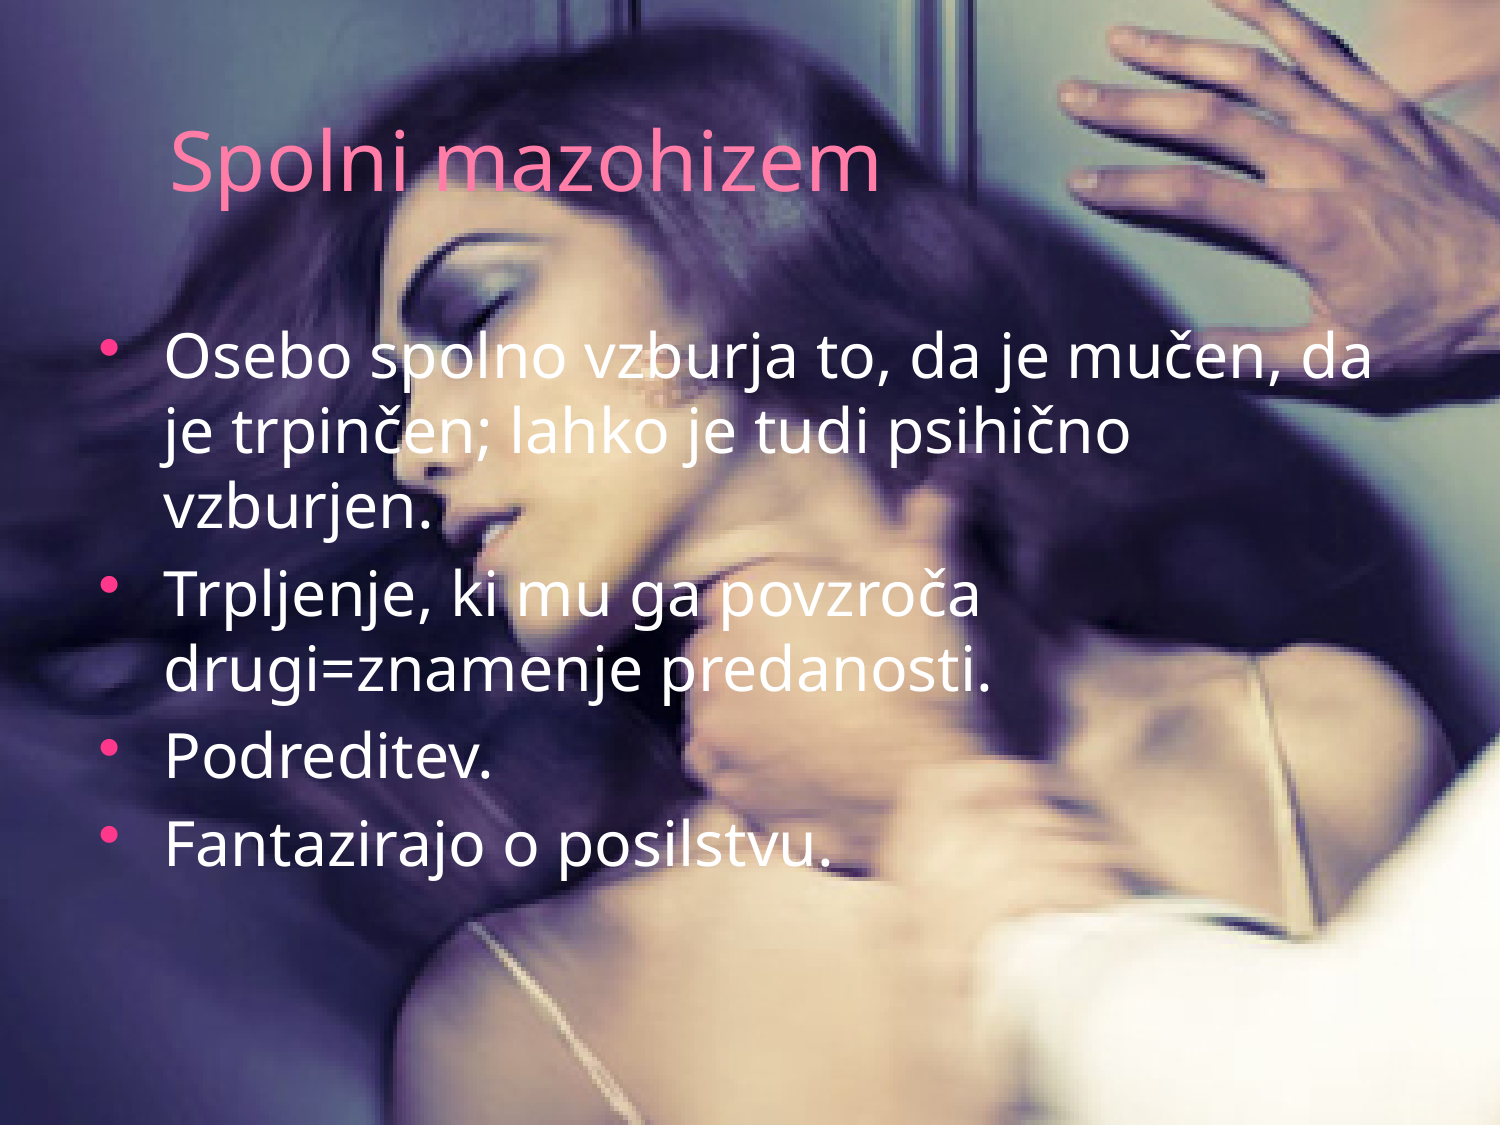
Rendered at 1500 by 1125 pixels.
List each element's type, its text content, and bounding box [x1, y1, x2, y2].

list Osebo spolno vzburja to, da je mučen, da je trpinčen; lahko je tudi psihično vzburjen. Trpljenje, ki mu ga povzroča drugi=znamenje predanosti. Podreditev. Fantazirajo o posilstvu. [75, 308, 1425, 974]
picture [0, 0, 1500, 1125]
title Spolni mazohizem [75, 43, 1425, 274]
